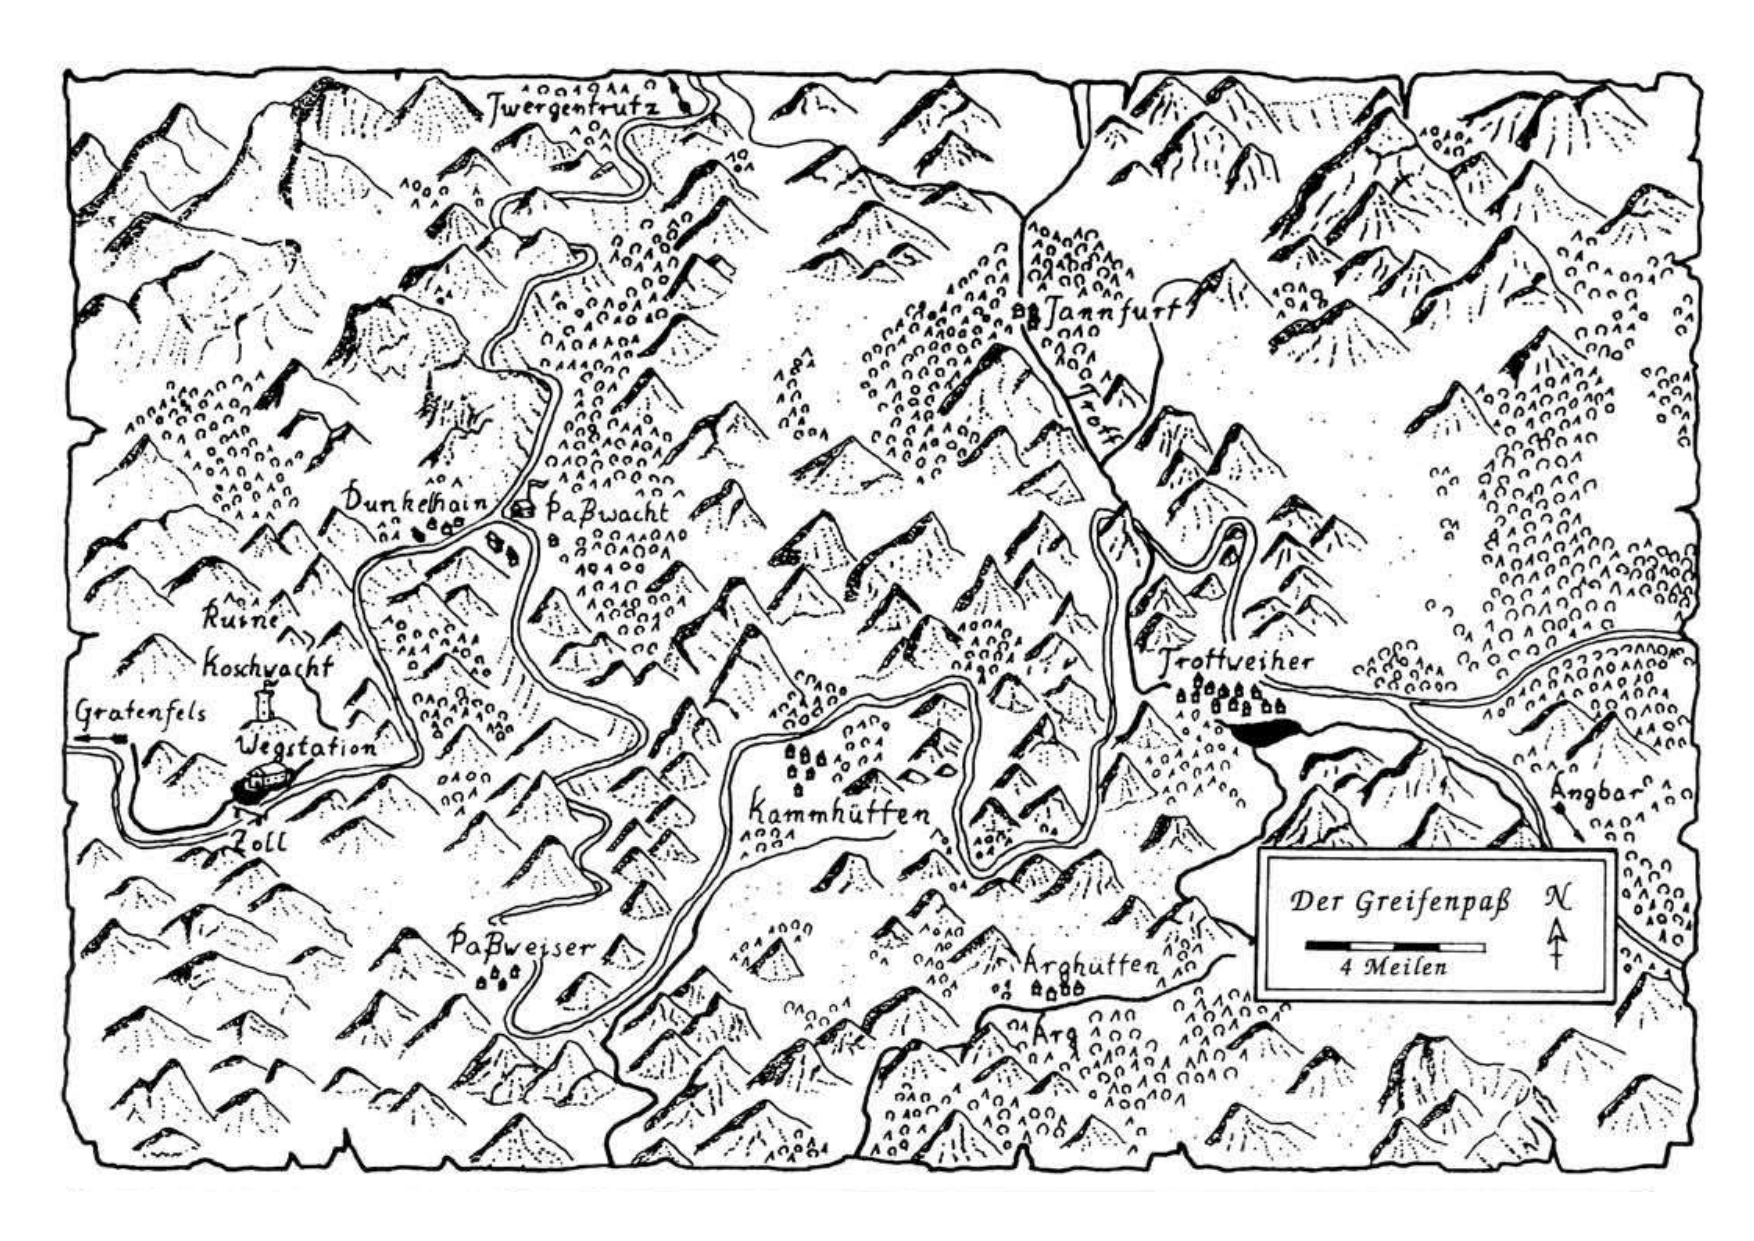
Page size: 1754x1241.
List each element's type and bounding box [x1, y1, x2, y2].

picture [45, 49, 1713, 1192]
